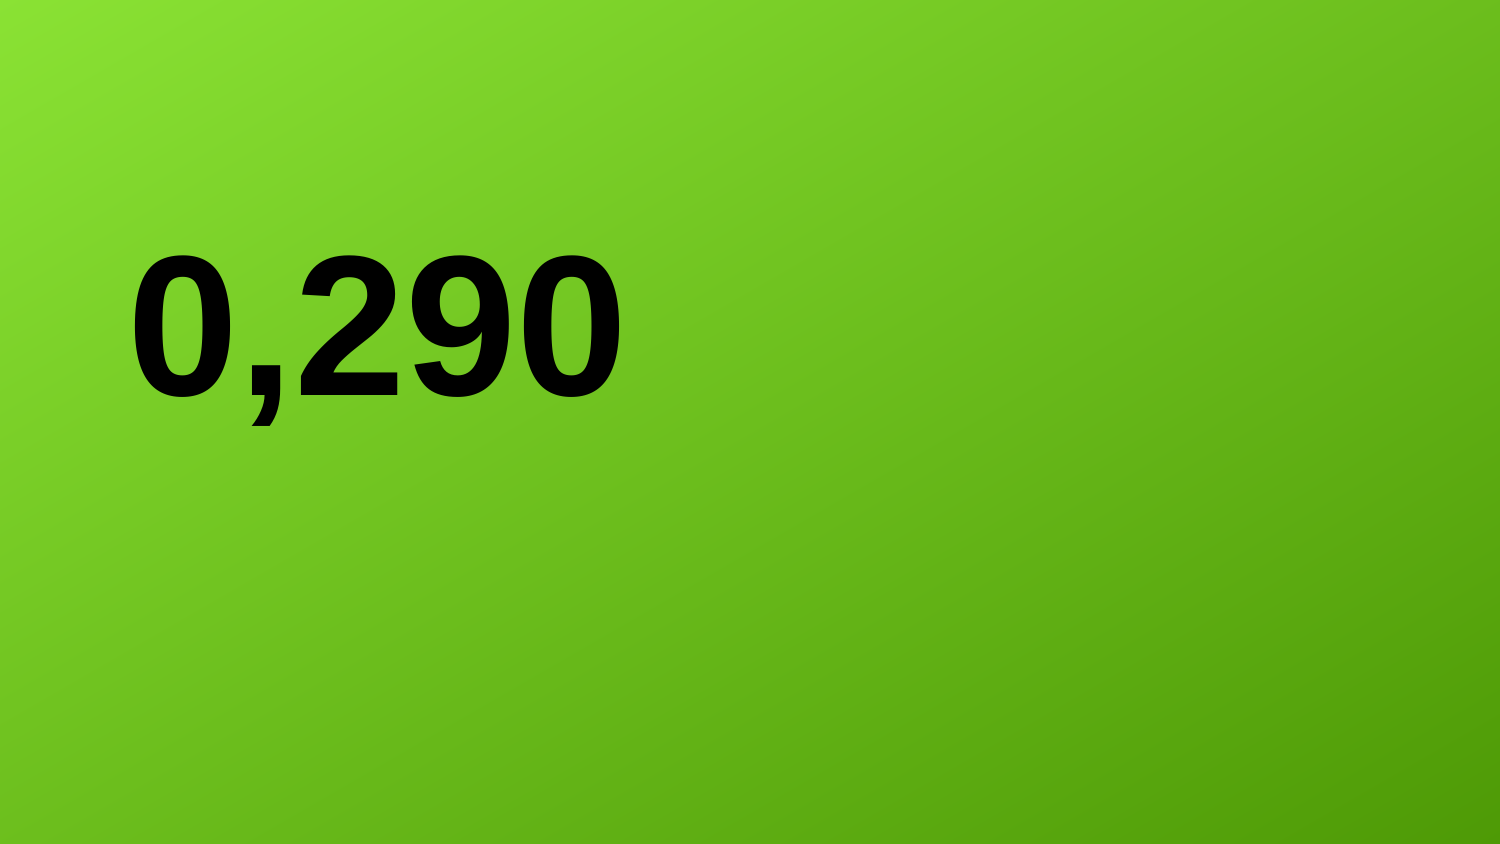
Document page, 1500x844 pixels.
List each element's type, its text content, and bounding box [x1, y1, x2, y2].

title 0,290 [112, 259, 1388, 450]
